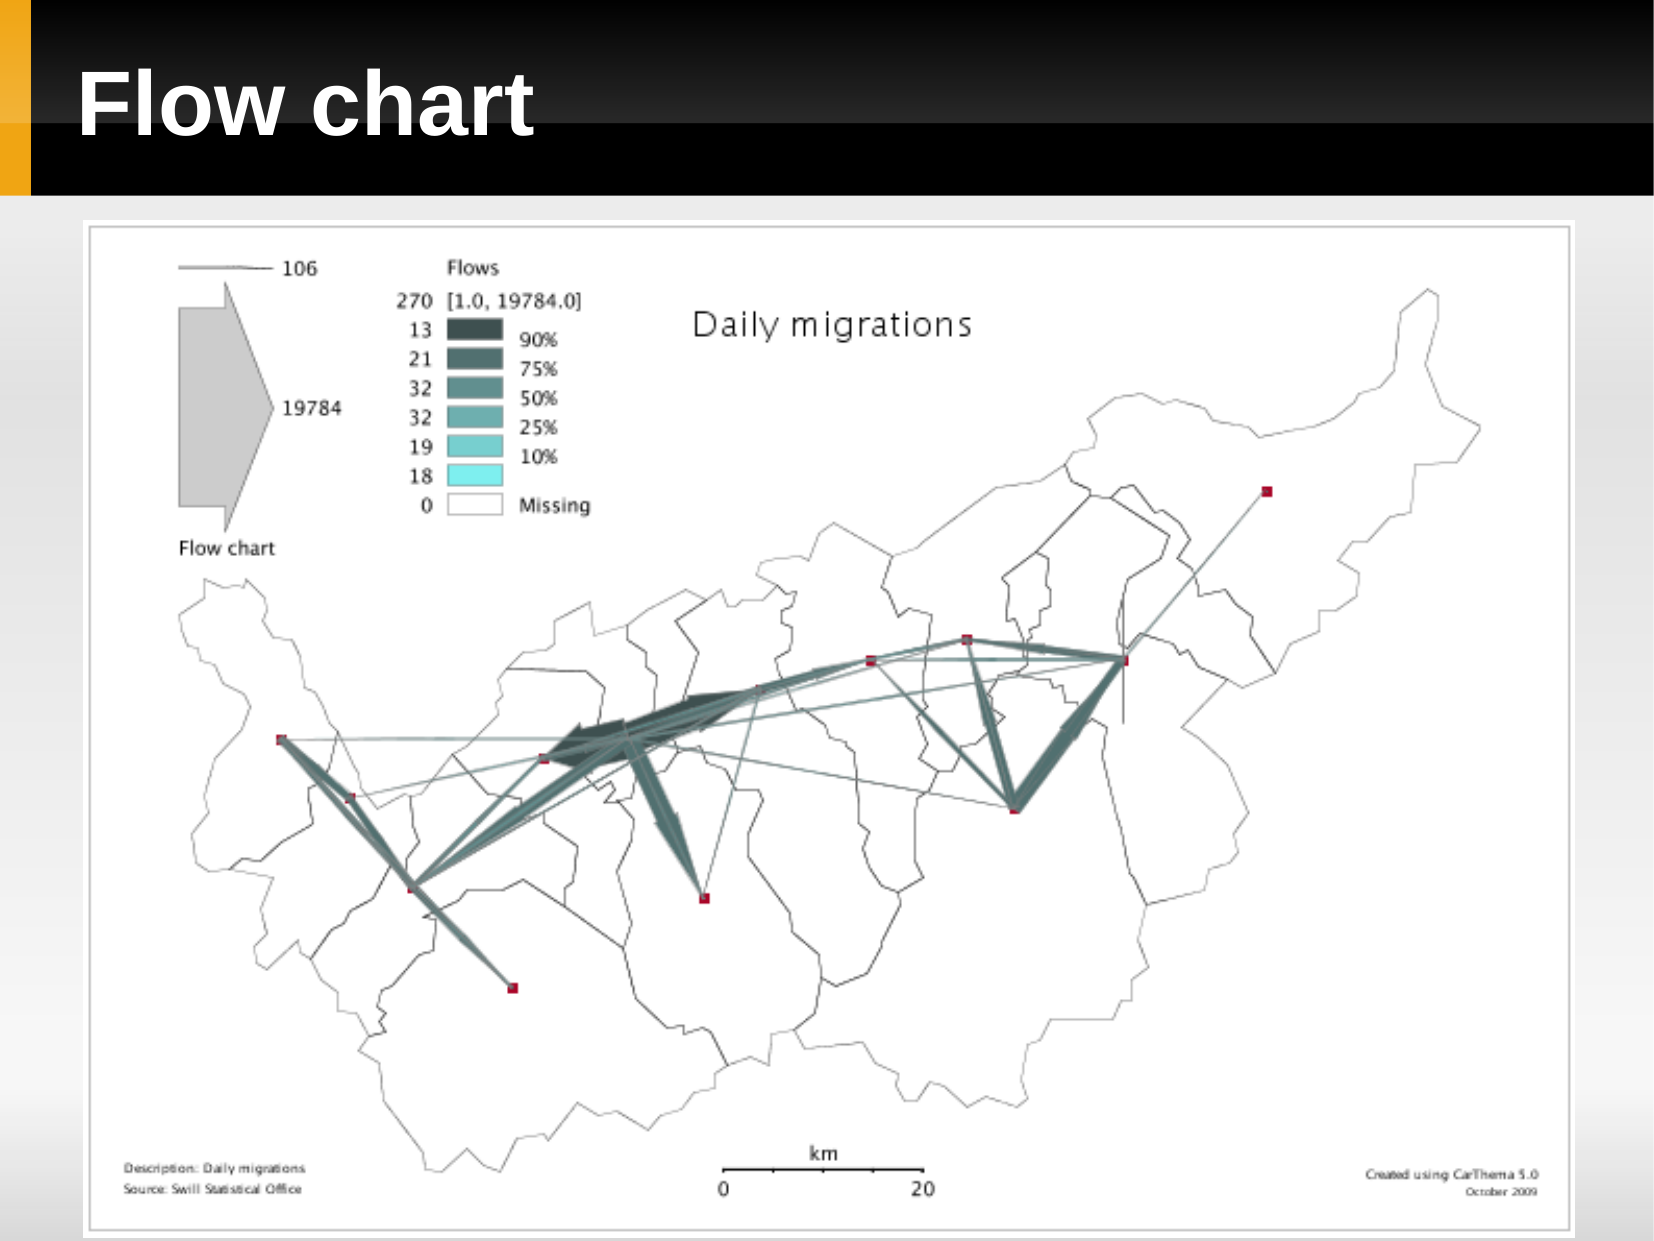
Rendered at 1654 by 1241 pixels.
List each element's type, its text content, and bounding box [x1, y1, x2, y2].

picture [0, 0, 1654, 1241]
title Flow chart [76, 7, 1565, 200]
